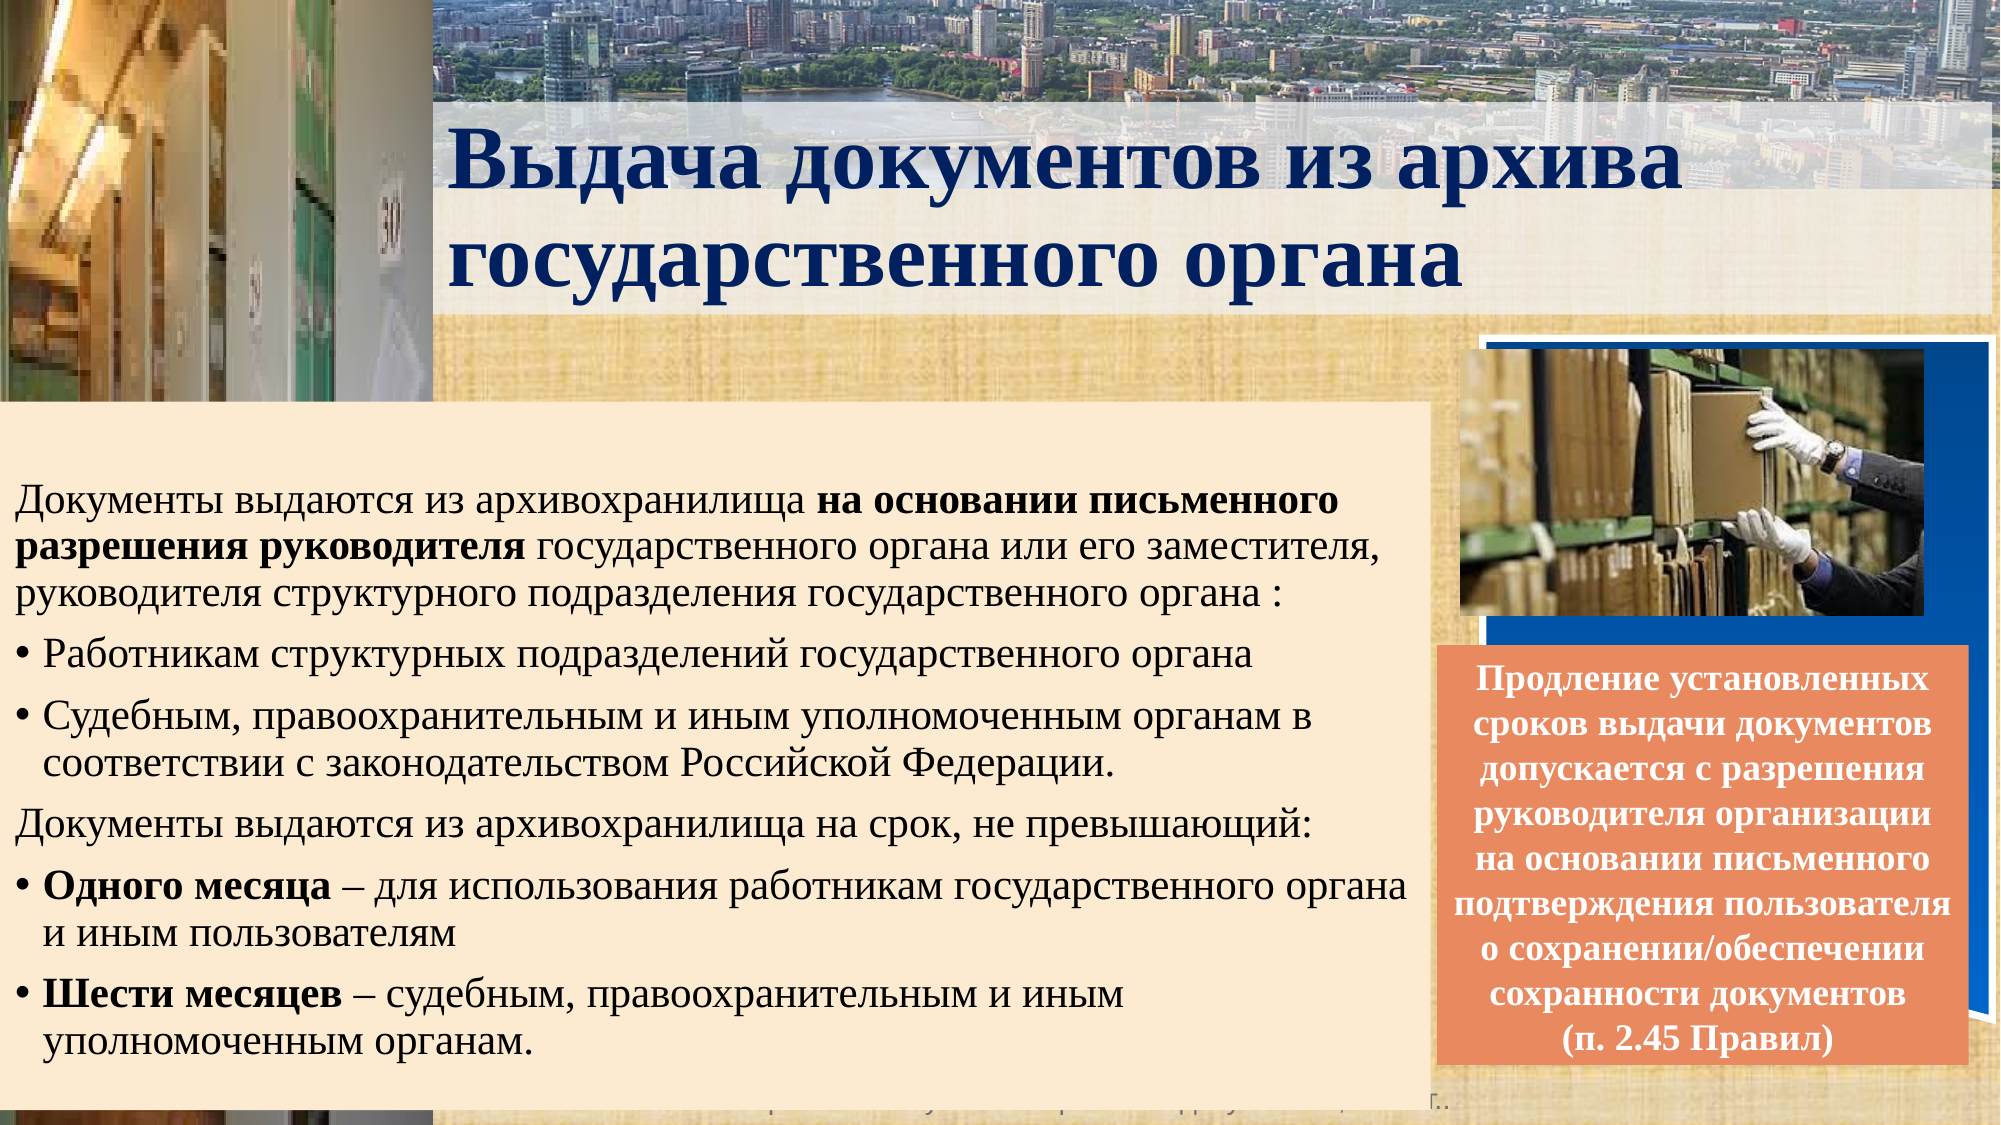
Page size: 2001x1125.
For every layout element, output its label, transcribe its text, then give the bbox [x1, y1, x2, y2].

list Документы выдаются из архивохранилища на основании письменного разрешения руководителя государственного органа или его заместителя, руководителя структурного подразделения государственного органа : Работникам структурных подразделений государственного органа Судебным, правоохранительным и иным уполномоченным органам в соответствии с законодательством Российской Федерации. Документы выдаются из архивохранилища на срок, не превышающий: Одного месяца – для использования работникам государственного органа и иным пользователям Шести месяцев – судебным, правоохранительным и иным уполномоченным органам. [0, 401, 1431, 1111]
text_box Резкие колебания (сезонные и в течении одних суток) температуры (+/- 5 С) и относительной влажности воздуха (+/- 10%) не допускаются. [1013, 0, 1320, 101]
title Выдача документов из архива государственного органа [433, 101, 1993, 315]
text_box Продление установленных сроков выдачи документов допускается с разрешения руководителя организации на основании письменного подтверждения пользователя о сохранении/обеспечении сохранности документов (п. 2.45 Правил) [1437, 645, 1969, 1065]
picture [0, 0, 2001, 1086]
picture [0, 1111, 2001, 1125]
